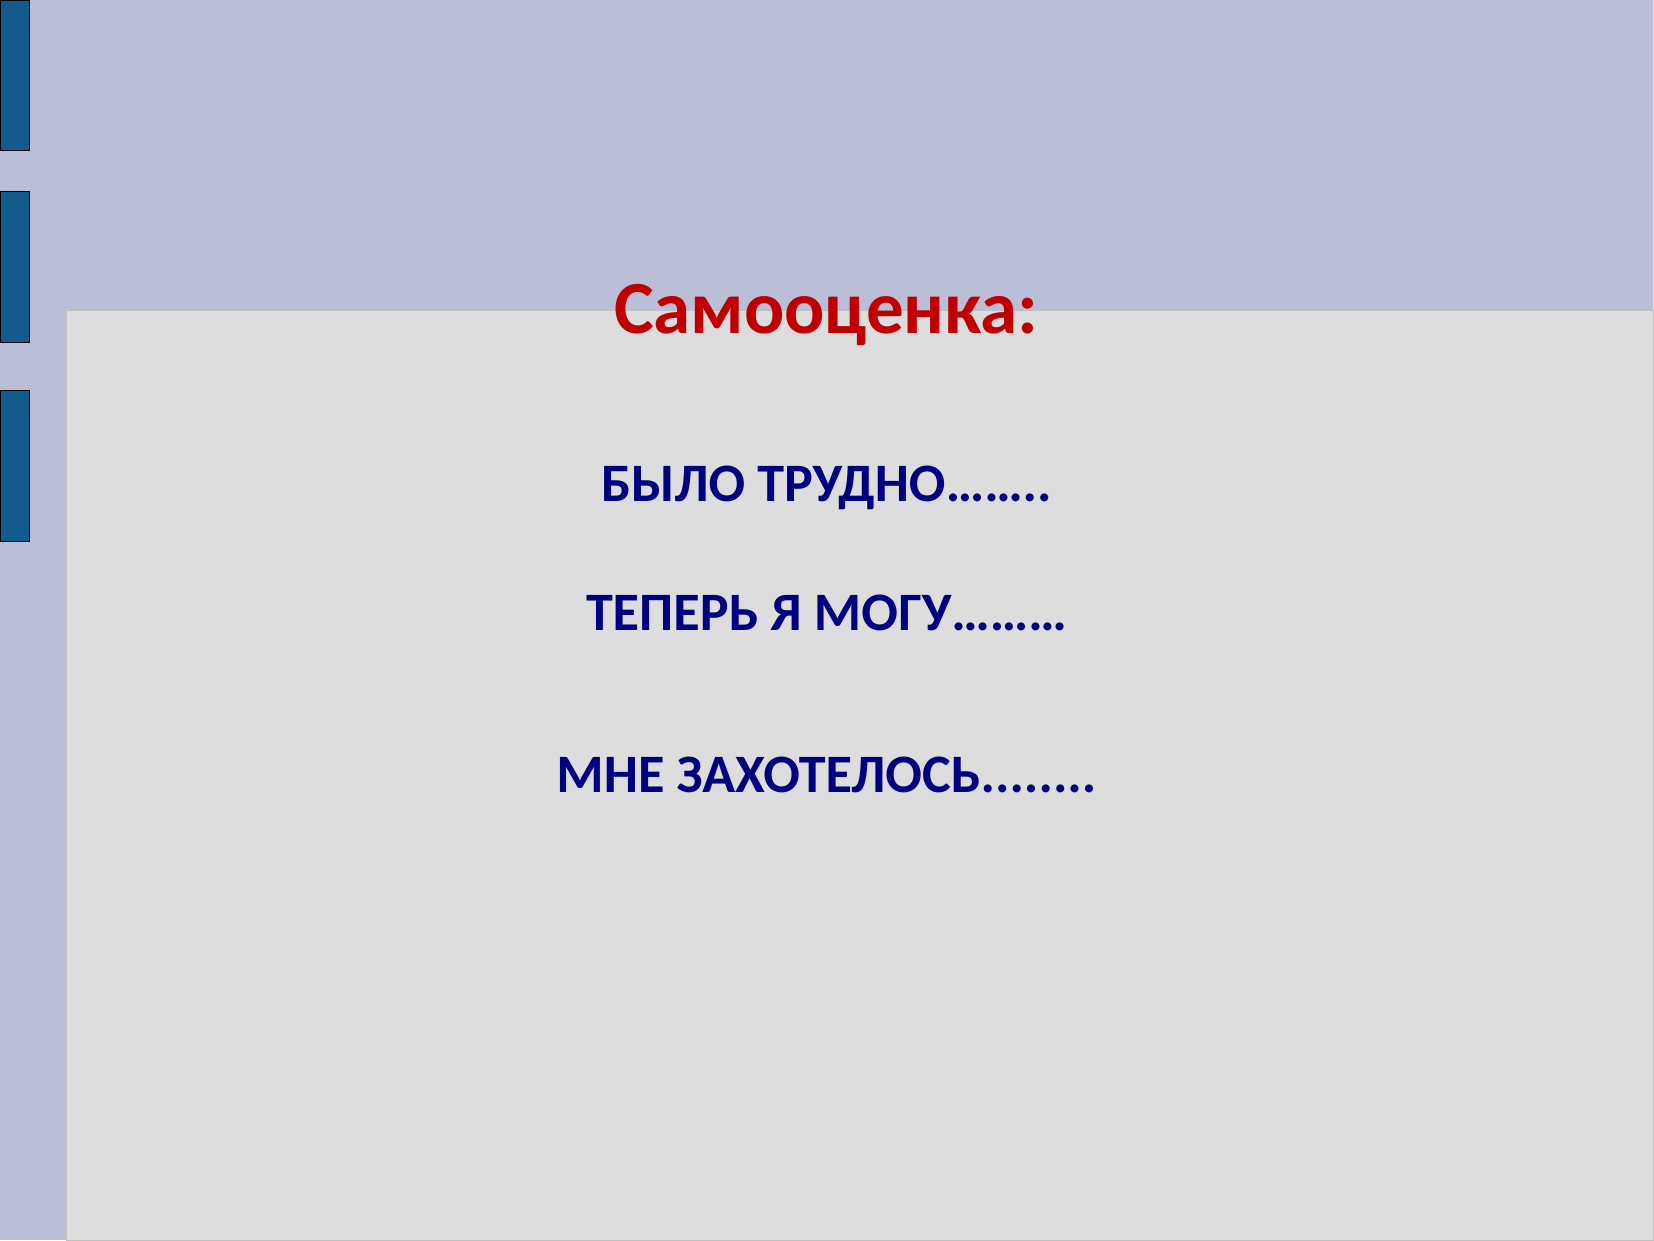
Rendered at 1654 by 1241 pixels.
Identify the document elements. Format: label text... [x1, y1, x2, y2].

subtitle Самооценка: БЫЛО ТРУДНО…….. ТЕПЕРЬ Я МОГУ……… МНЕ ЗАХОТЕЛОСЬ........ [82, 49, 1571, 1109]
